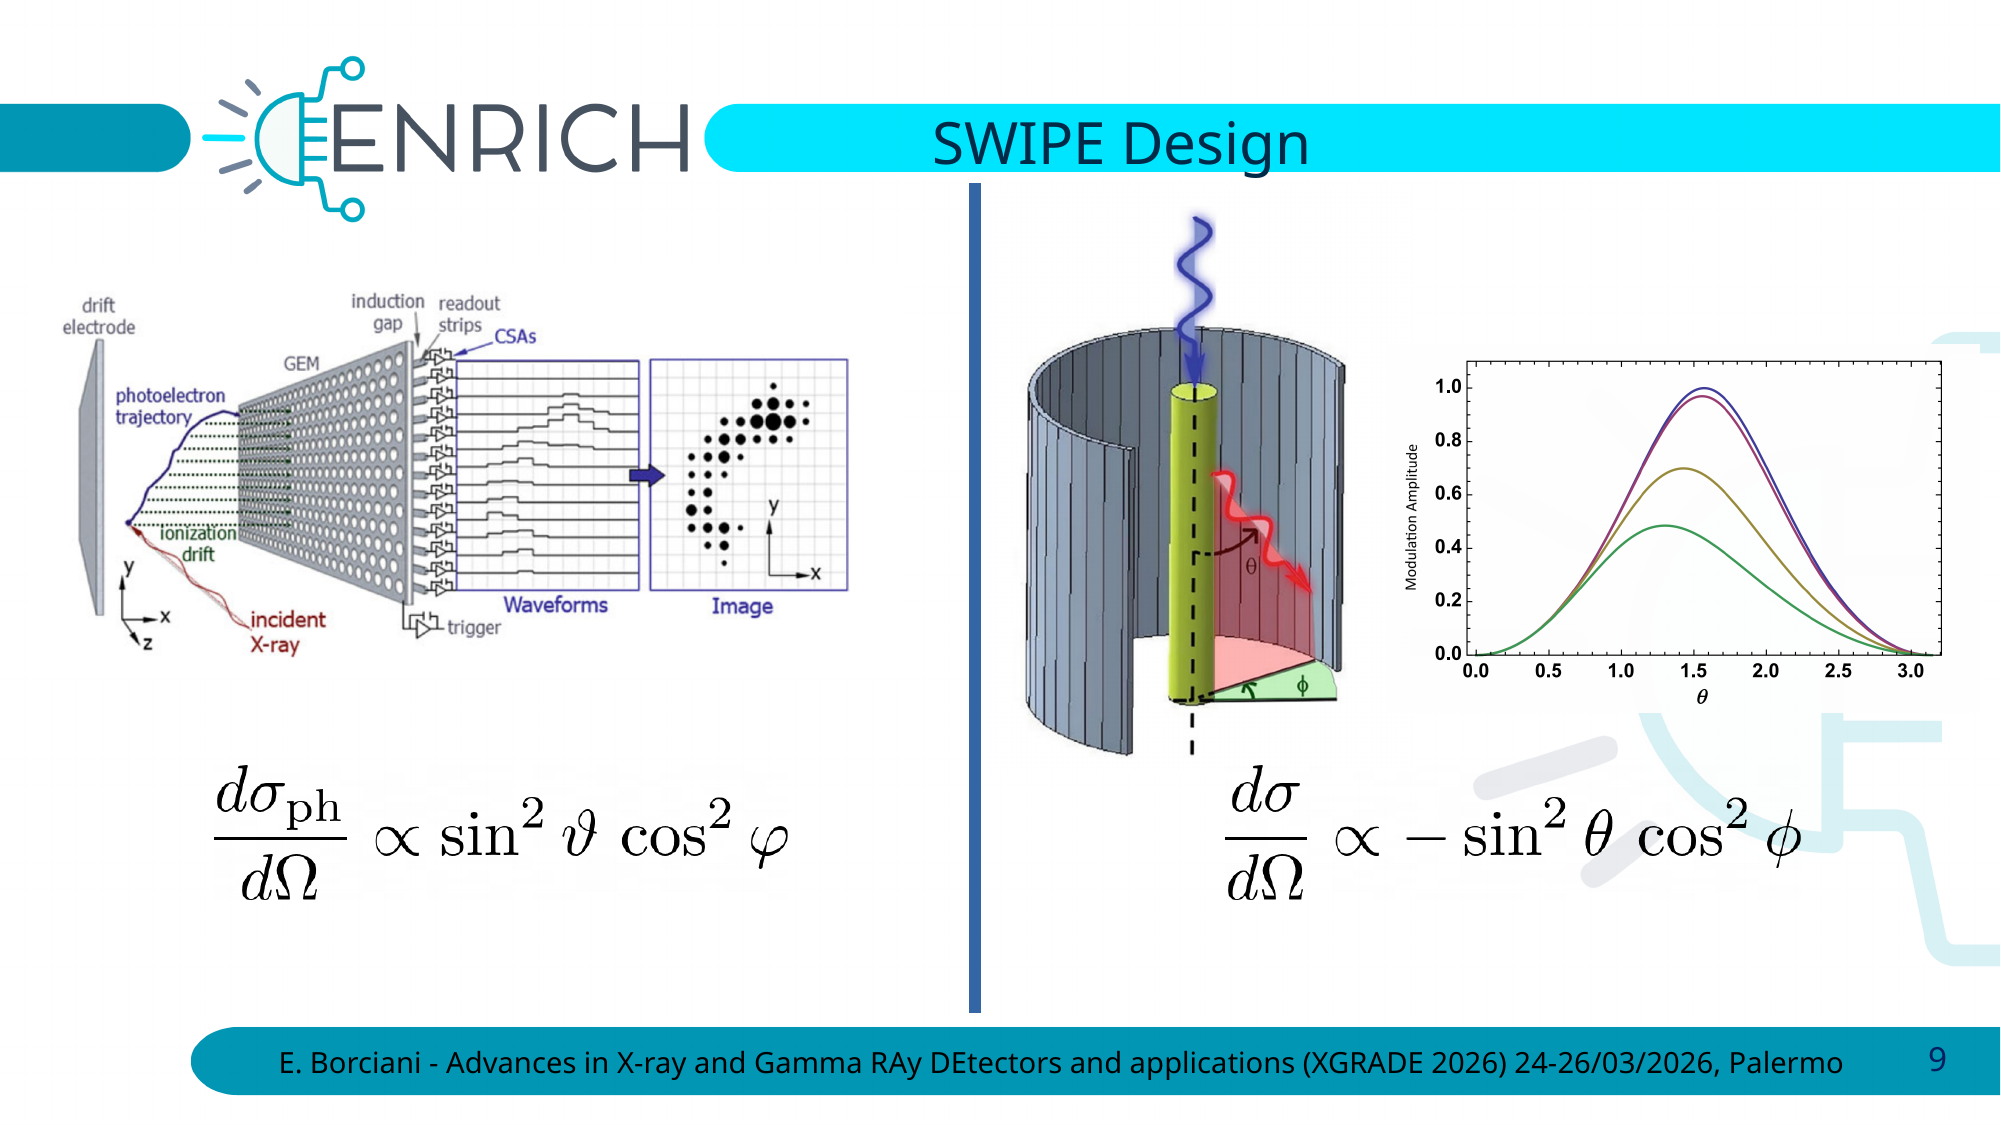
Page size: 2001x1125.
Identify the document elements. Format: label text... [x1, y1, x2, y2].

picture [0, 0, 2001, 1125]
text_box SWIPE Design [917, 98, 1575, 184]
slide_number <number> [1512, 1031, 1963, 1092]
text_box E. Borciani - Advances in X-ray and Gamma RAy DEtectors and applications (XGRADE 2026) 24-26/03/2026, Palermo [155, 1037, 1512, 1087]
